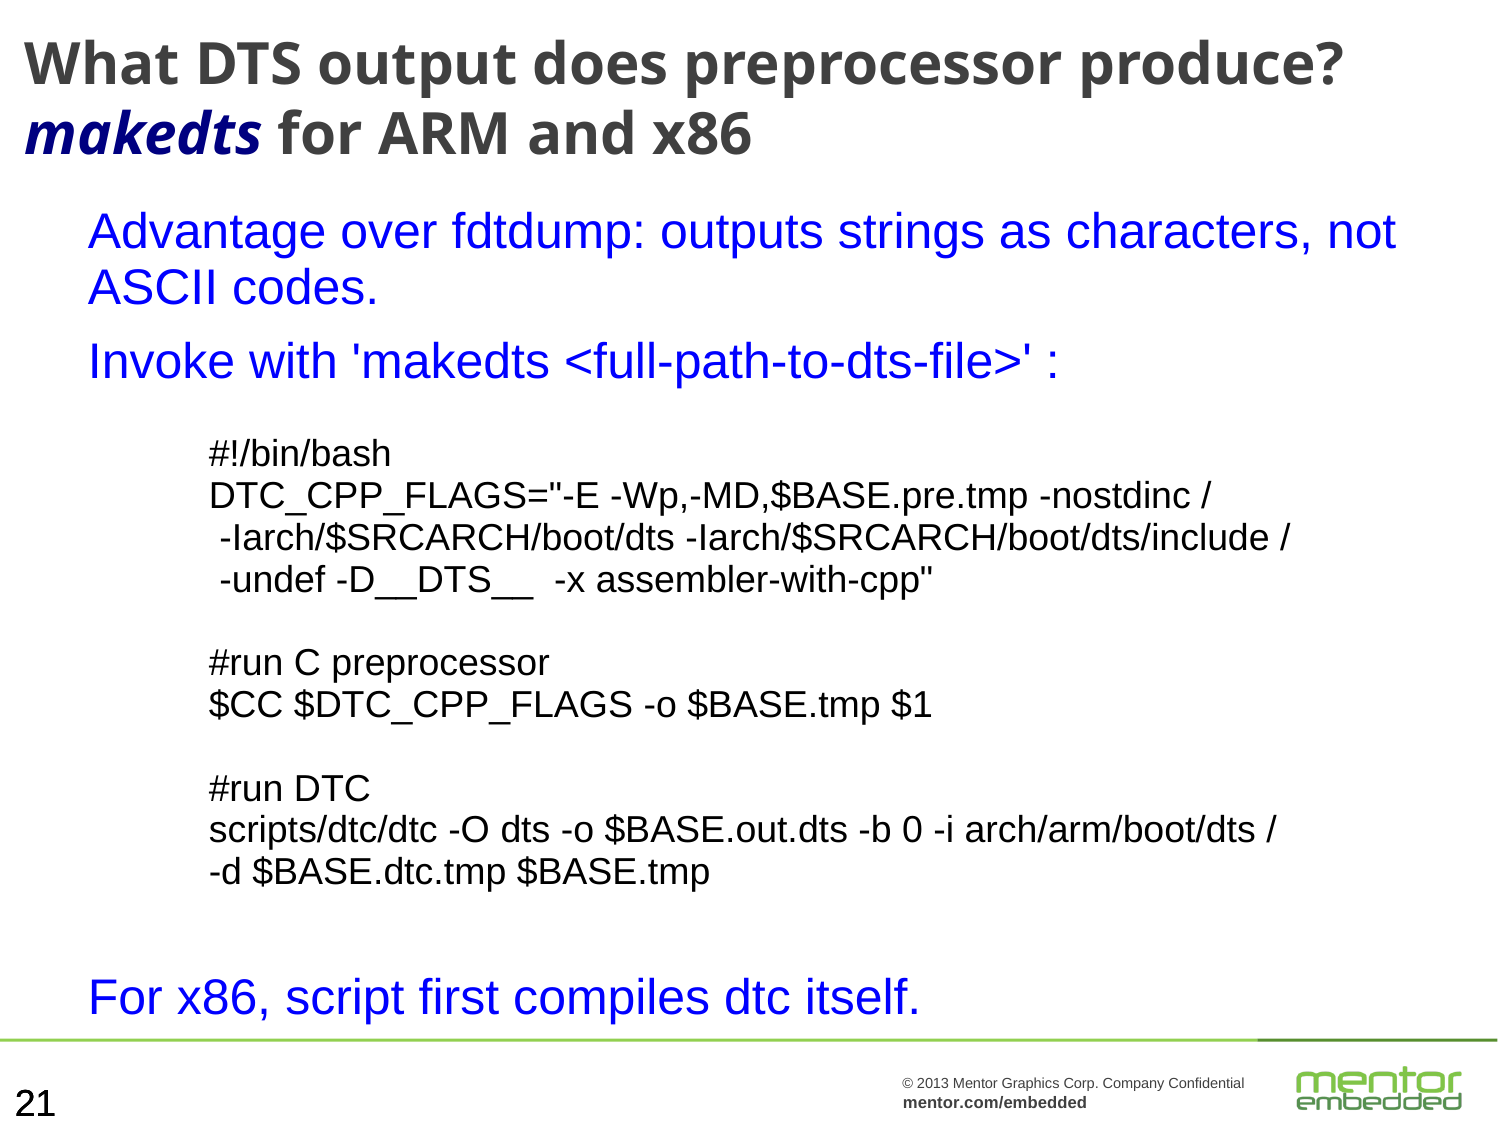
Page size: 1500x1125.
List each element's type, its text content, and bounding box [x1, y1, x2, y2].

picture [1292, 1062, 1464, 1114]
title What DTS output does preprocessor produce? makedts for ARM and x86 [24, 0, 1488, 175]
text_box Advantage over fdtdump: outputs strings as characters, not ASCII codes. [73, 192, 1427, 320]
text_box Invoke with 'makedts <full-path-to-dts-file>' : [73, 323, 1076, 394]
text_box #!/bin/bash DTC_CPP_FLAGS="-E -Wp,-MD,$BASE.pre.tmp -nostdinc / -Iarch/$SRCARCH/boot/dts -Iarch/$SRCARCH/boot/dts/include / -undef -D__DTS__ -x assembler-with-cpp" #run C preprocessor $CC $DTC_CPP_FLAGS -o $BASE.tmp $1 #run DTC scripts/dtc/dtc -O dts -o $BASE.out.dts -b 0 -i arch/arm/boot/dts / -d $BASE.dtc.tmp $BASE.tmp [193, 423, 1307, 901]
text_box For x86, script first compiles dtc itself. [73, 898, 793, 1026]
